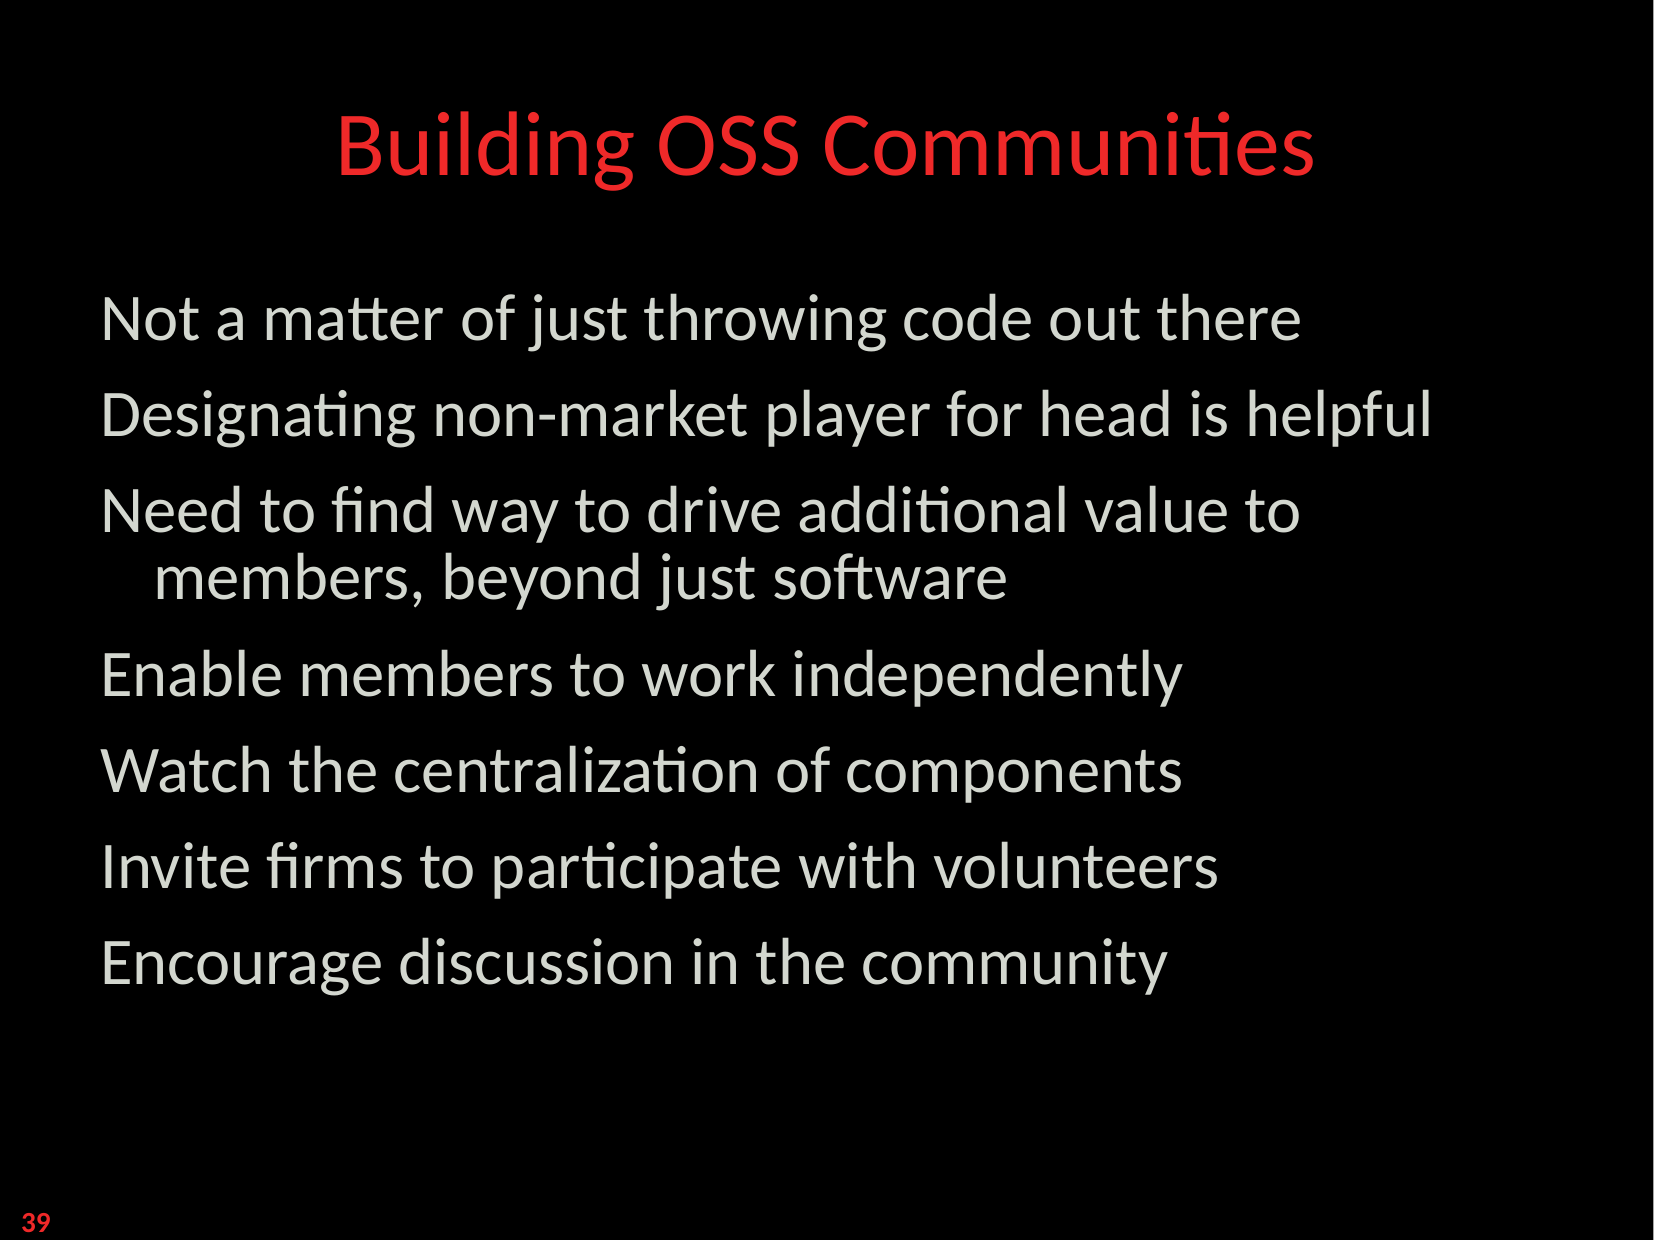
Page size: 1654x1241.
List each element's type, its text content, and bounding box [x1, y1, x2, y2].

title Building OSS Communities [82, 56, 1571, 250]
list Not a matter of just throwing code out there Designating non-market player for head is helpful Need to find way to drive additional value to members, beyond just software Enable members to work independently Watch the centralization of components Invite firms to participate with volunteers Encourage discussion in the community [82, 290, 1571, 1120]
